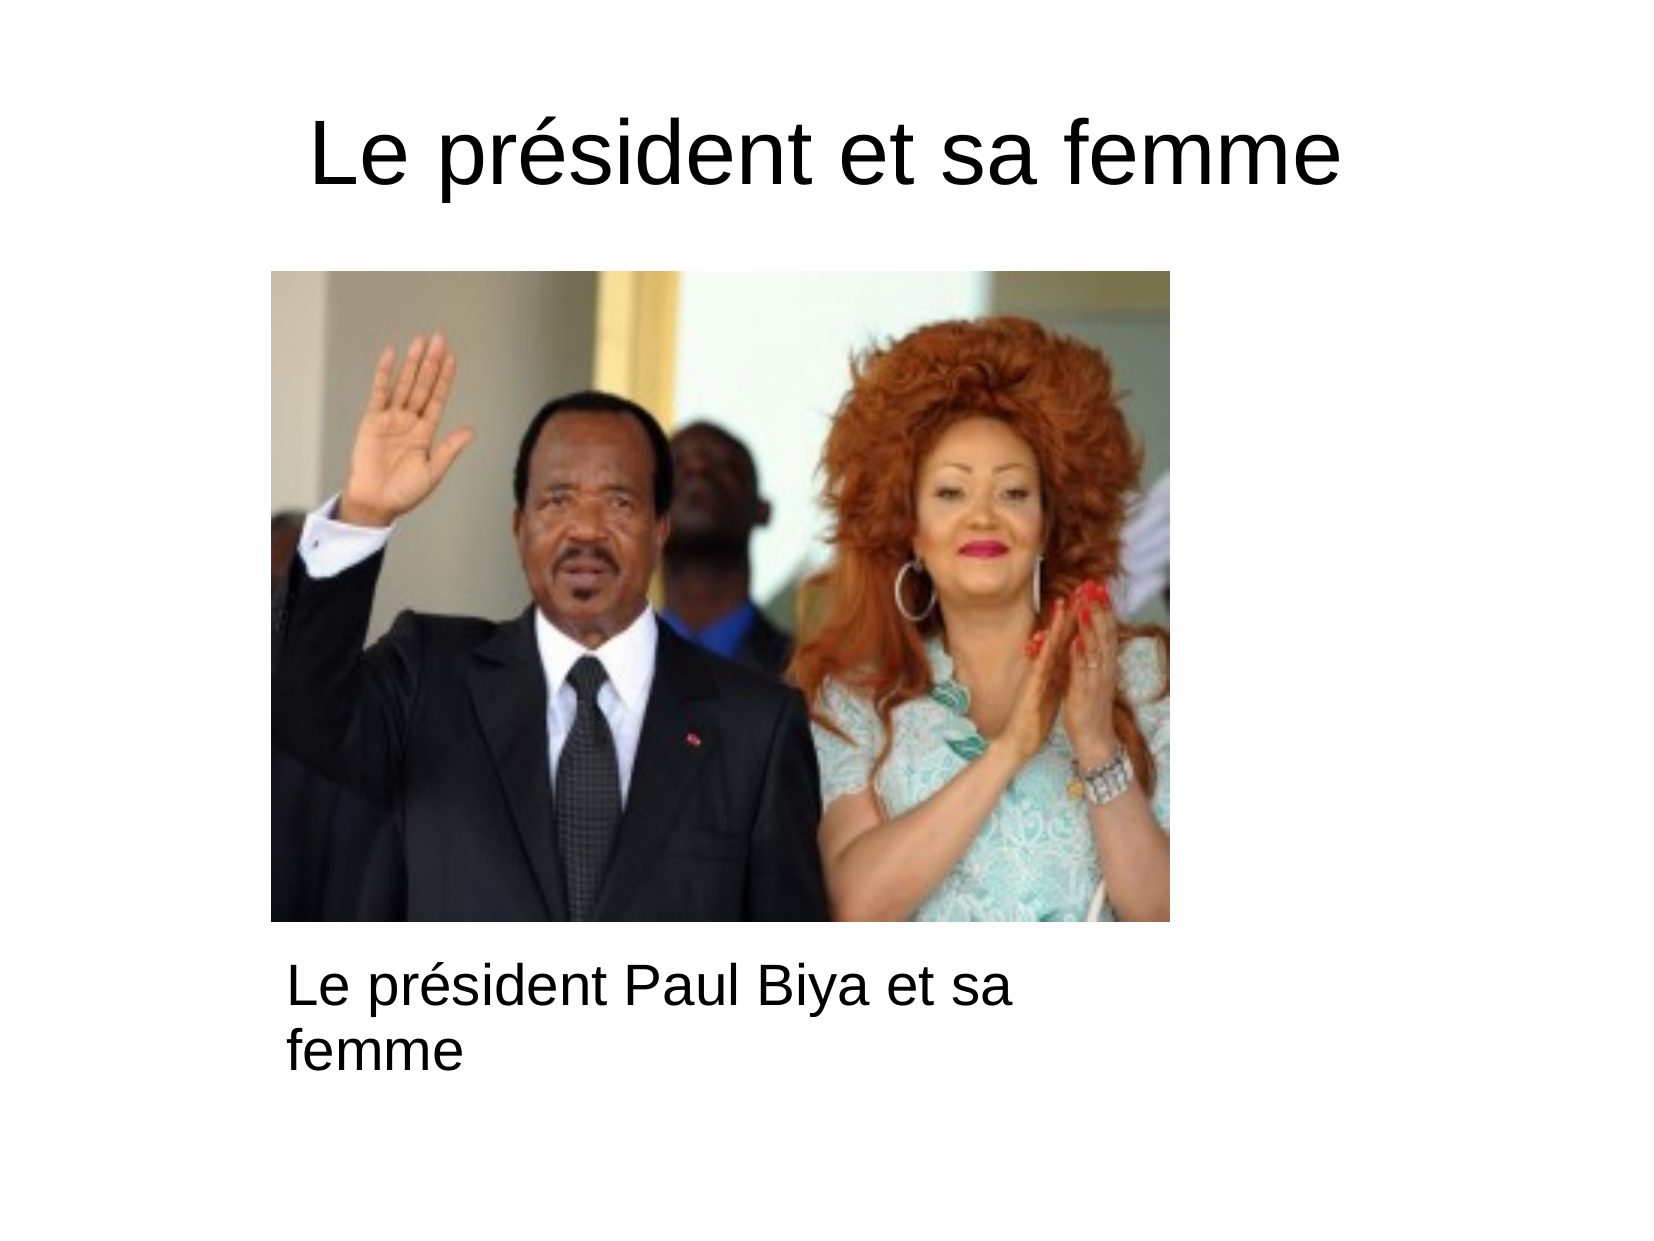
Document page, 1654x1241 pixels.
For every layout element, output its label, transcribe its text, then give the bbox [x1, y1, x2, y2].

picture [271, 271, 1170, 922]
title Le président et sa femme [82, 49, 1571, 257]
text_box Le président Paul Biya et sa femme [271, 944, 1170, 1090]
